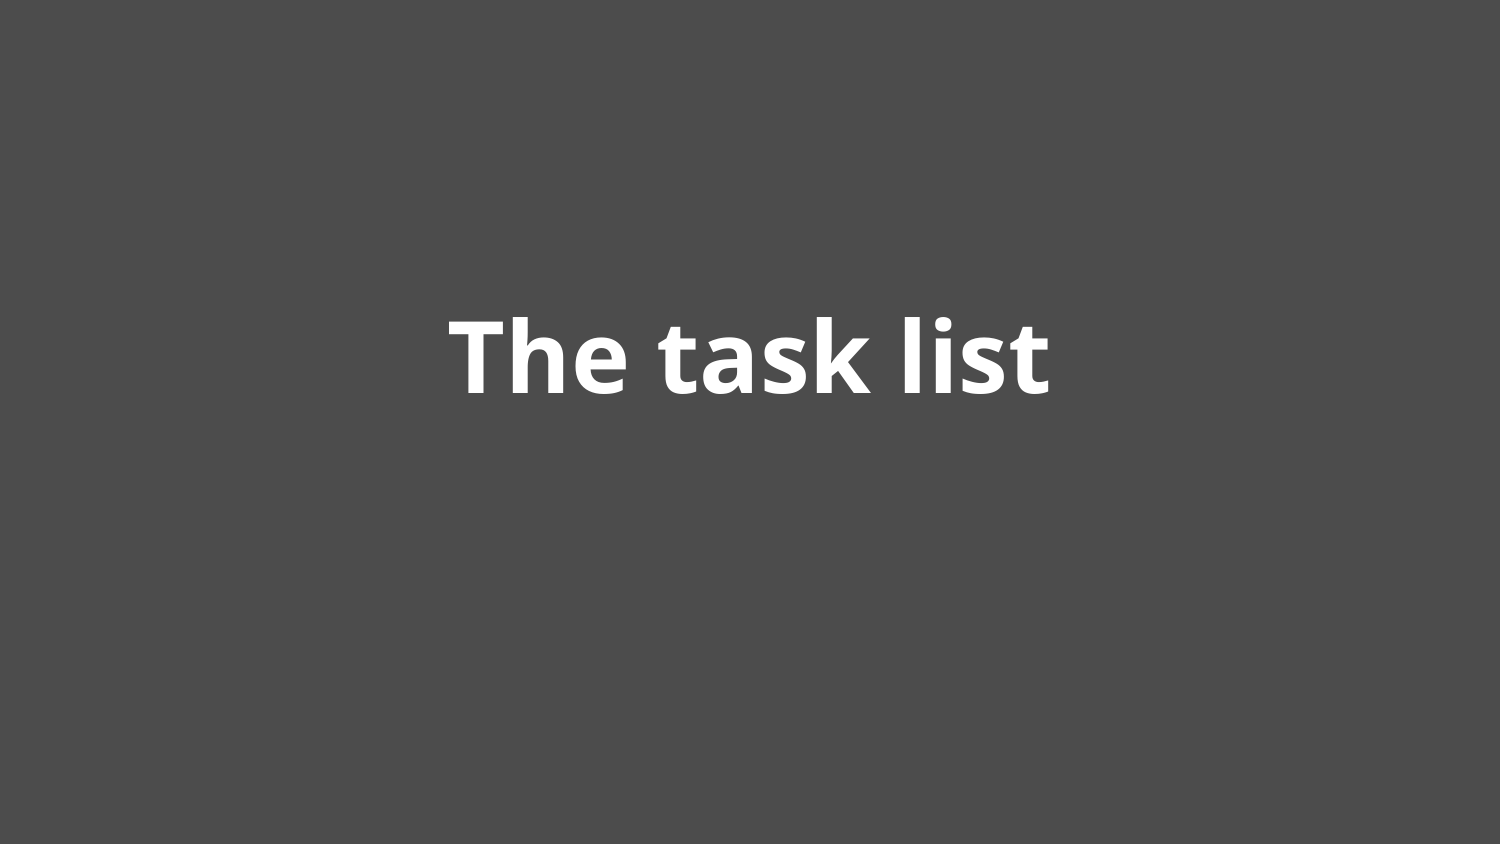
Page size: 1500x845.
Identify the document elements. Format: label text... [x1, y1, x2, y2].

title The task list [112, 259, 1388, 451]
